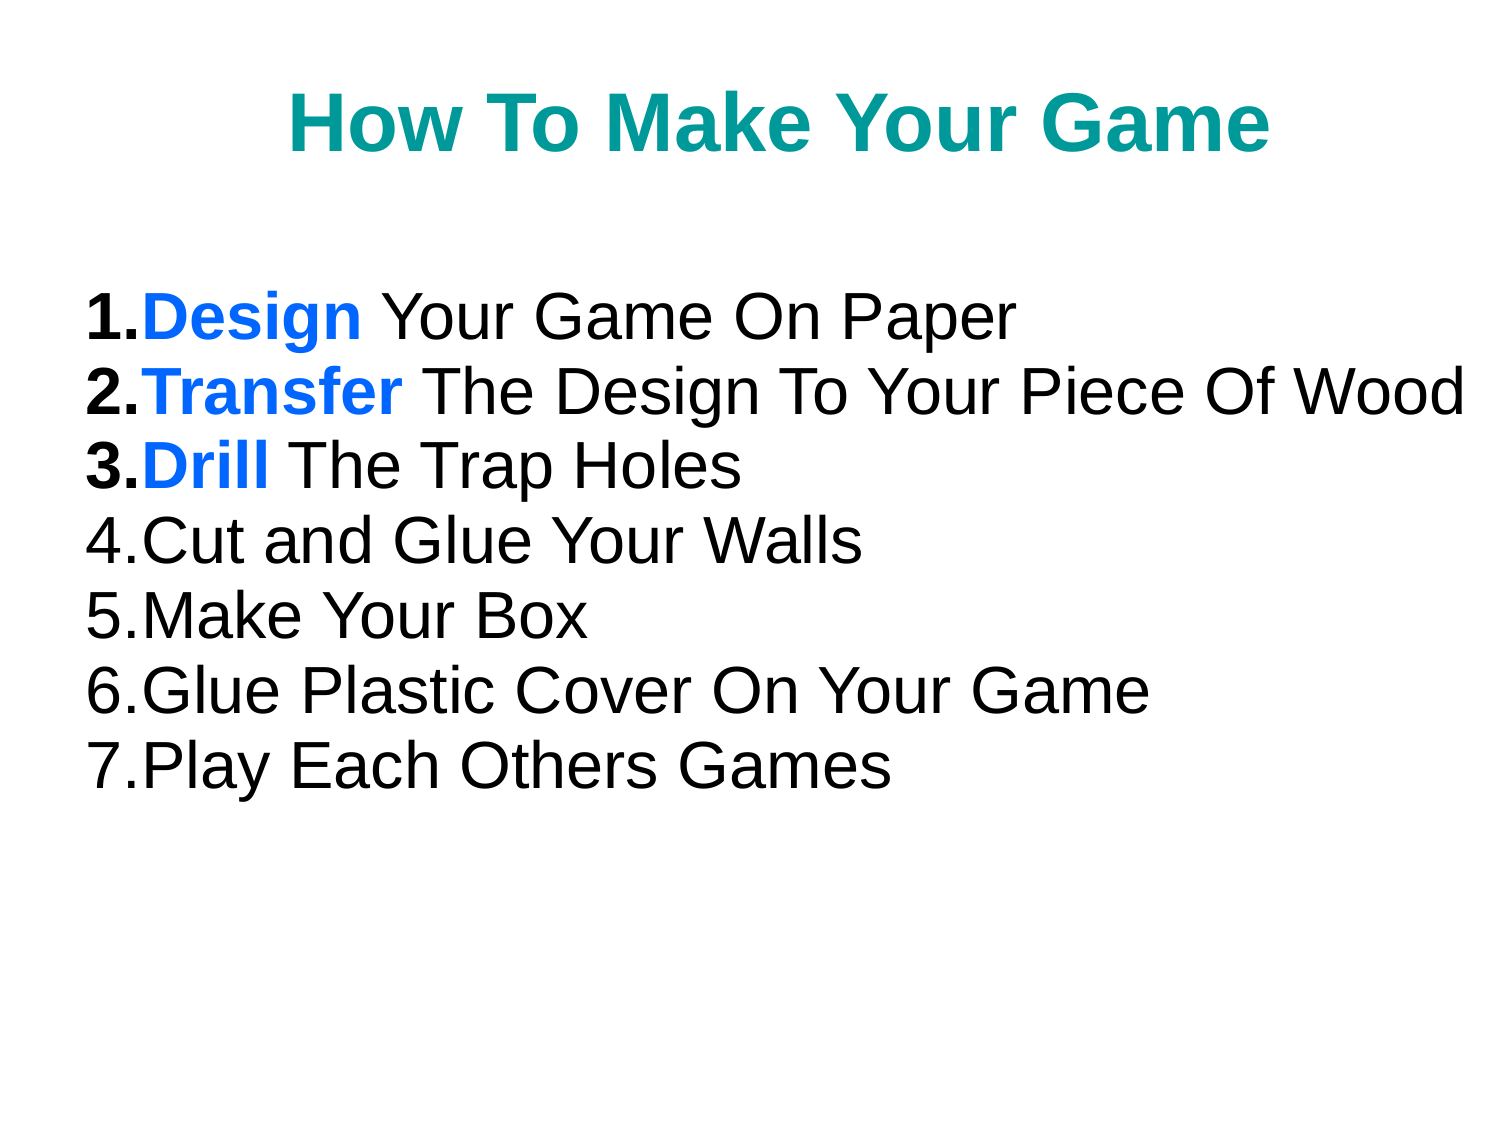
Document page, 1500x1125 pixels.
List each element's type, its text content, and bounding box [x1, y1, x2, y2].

text_box Design Your Game On Paper Transfer The Design To Your Piece Of Wood Drill The Trap Holes Cut and Glue Your Walls Make Your Box Glue Plastic Cover On Your Game Play Each Others Games [70, 271, 1482, 810]
text_box How To Make Your Game [273, 69, 1288, 178]
